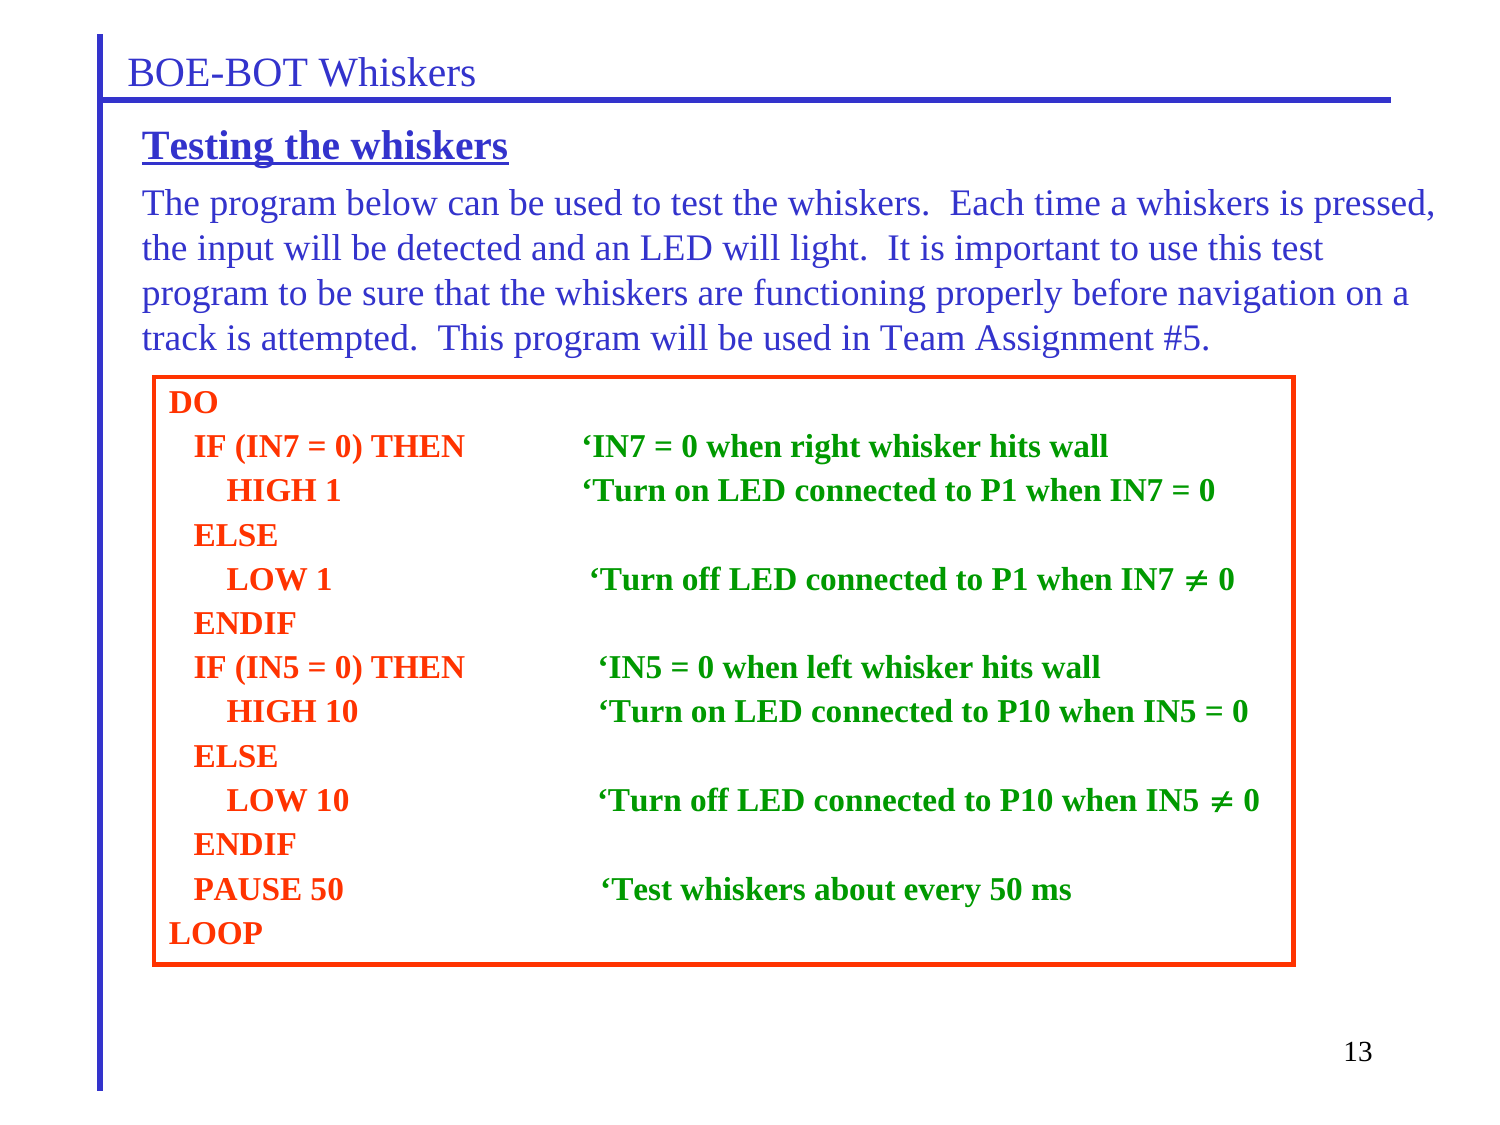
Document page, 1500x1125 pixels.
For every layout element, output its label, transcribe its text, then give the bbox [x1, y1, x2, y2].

text_box Testing the whiskers The program below can be used to test the whiskers. Each time a whiskers is pressed, the input will be detected and an LED will light. It is important to use this test program to be sure that the whiskers are functioning properly before navigation on a track is attempted. This program will be used in Team Assignment #5. [127, 110, 1455, 363]
text_box BOE-BOT Whiskers [112, 37, 1450, 88]
text_box <number> [1074, 1025, 1388, 1101]
text_box DO IF (IN7 = 0) THEN ‘IN7 = 0 when right whisker hits wall HIGH 1 ‘Turn on LED connected to P1 when IN7 = 0 ELSE LOW 1 ‘Turn off LED connected to P1 when IN7  0 ENDIF IF (IN5 = 0) THEN ‘IN5 = 0 when left whisker hits wall HIGH 10 ‘Turn on LED connected to P10 when IN5 = 0 ELSE LOW 10 ‘Turn off LED connected to P10 when IN5  0 ENDIF PAUSE 50 ‘Test whiskers about every 50 ms LOOP [154, 377, 1294, 965]
